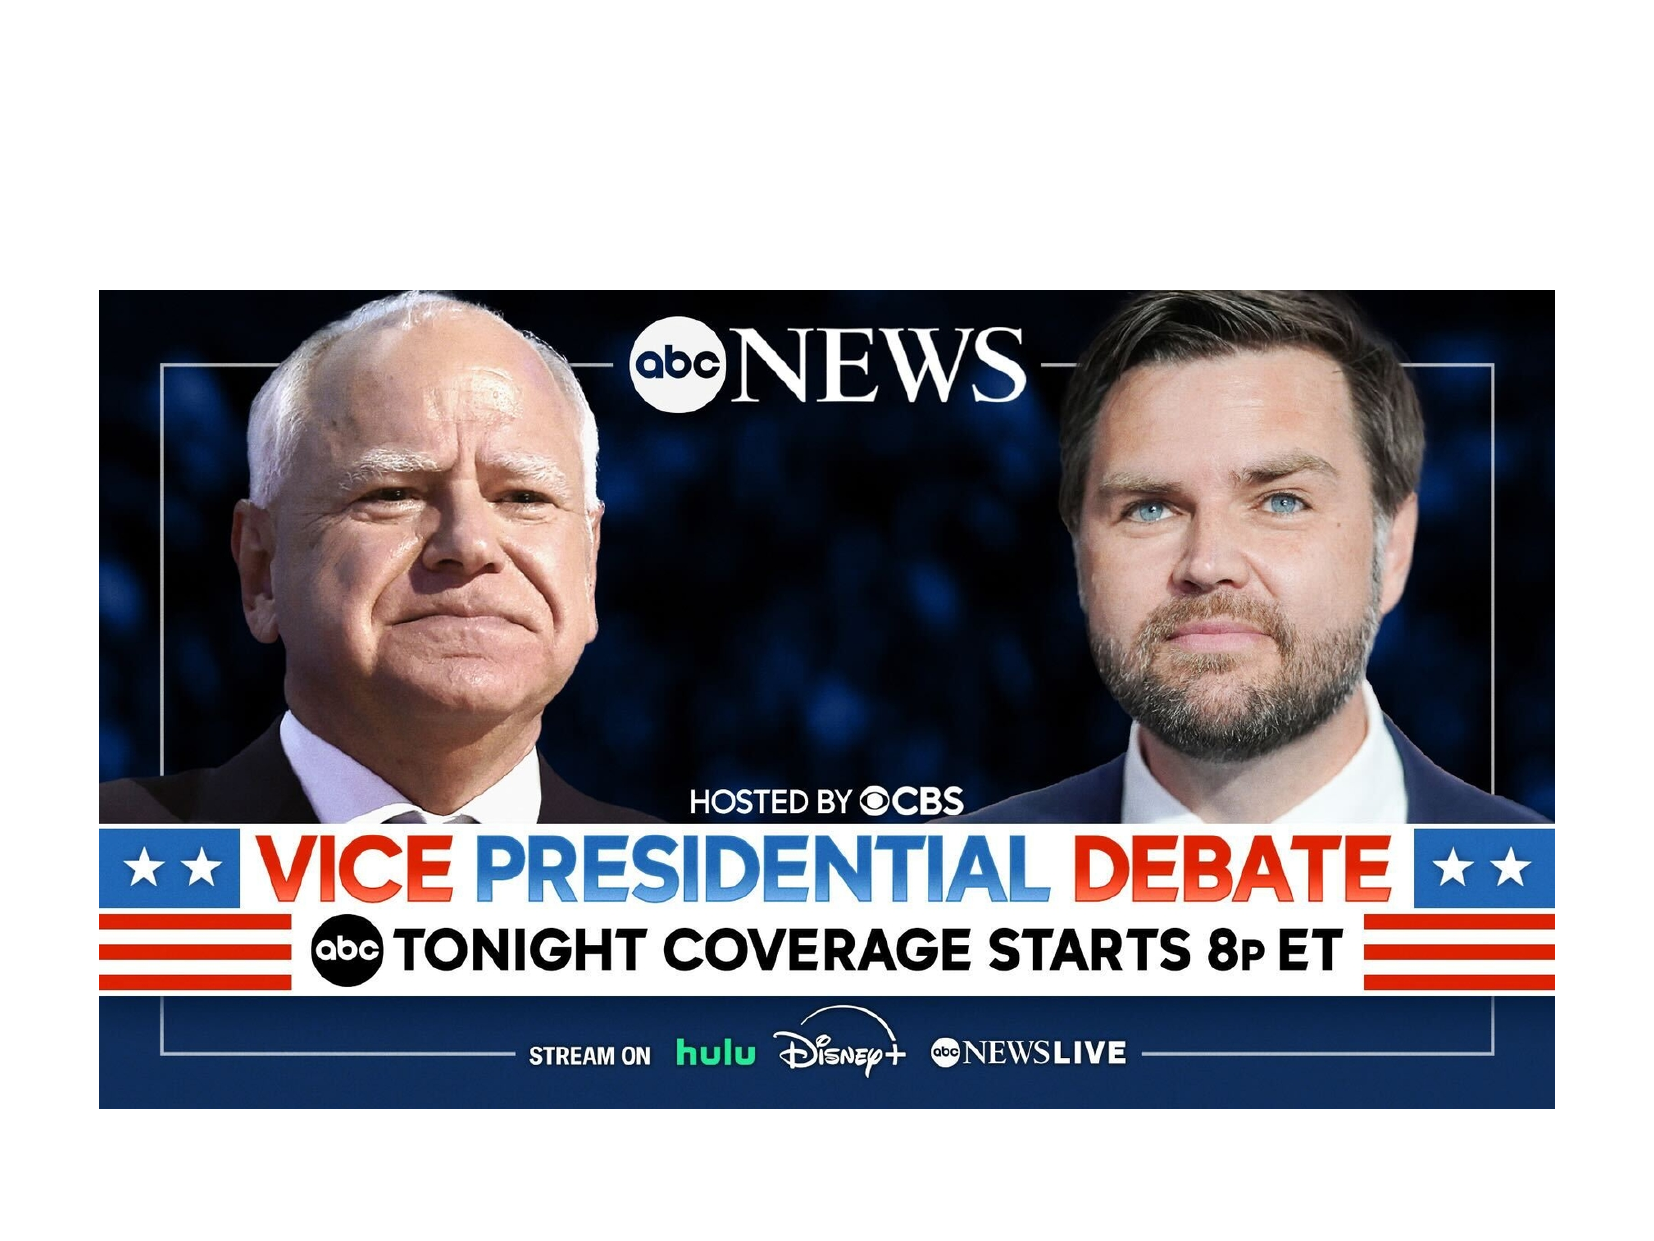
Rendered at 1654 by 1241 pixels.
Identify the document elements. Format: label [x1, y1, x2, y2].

picture [99, 290, 1555, 1109]
